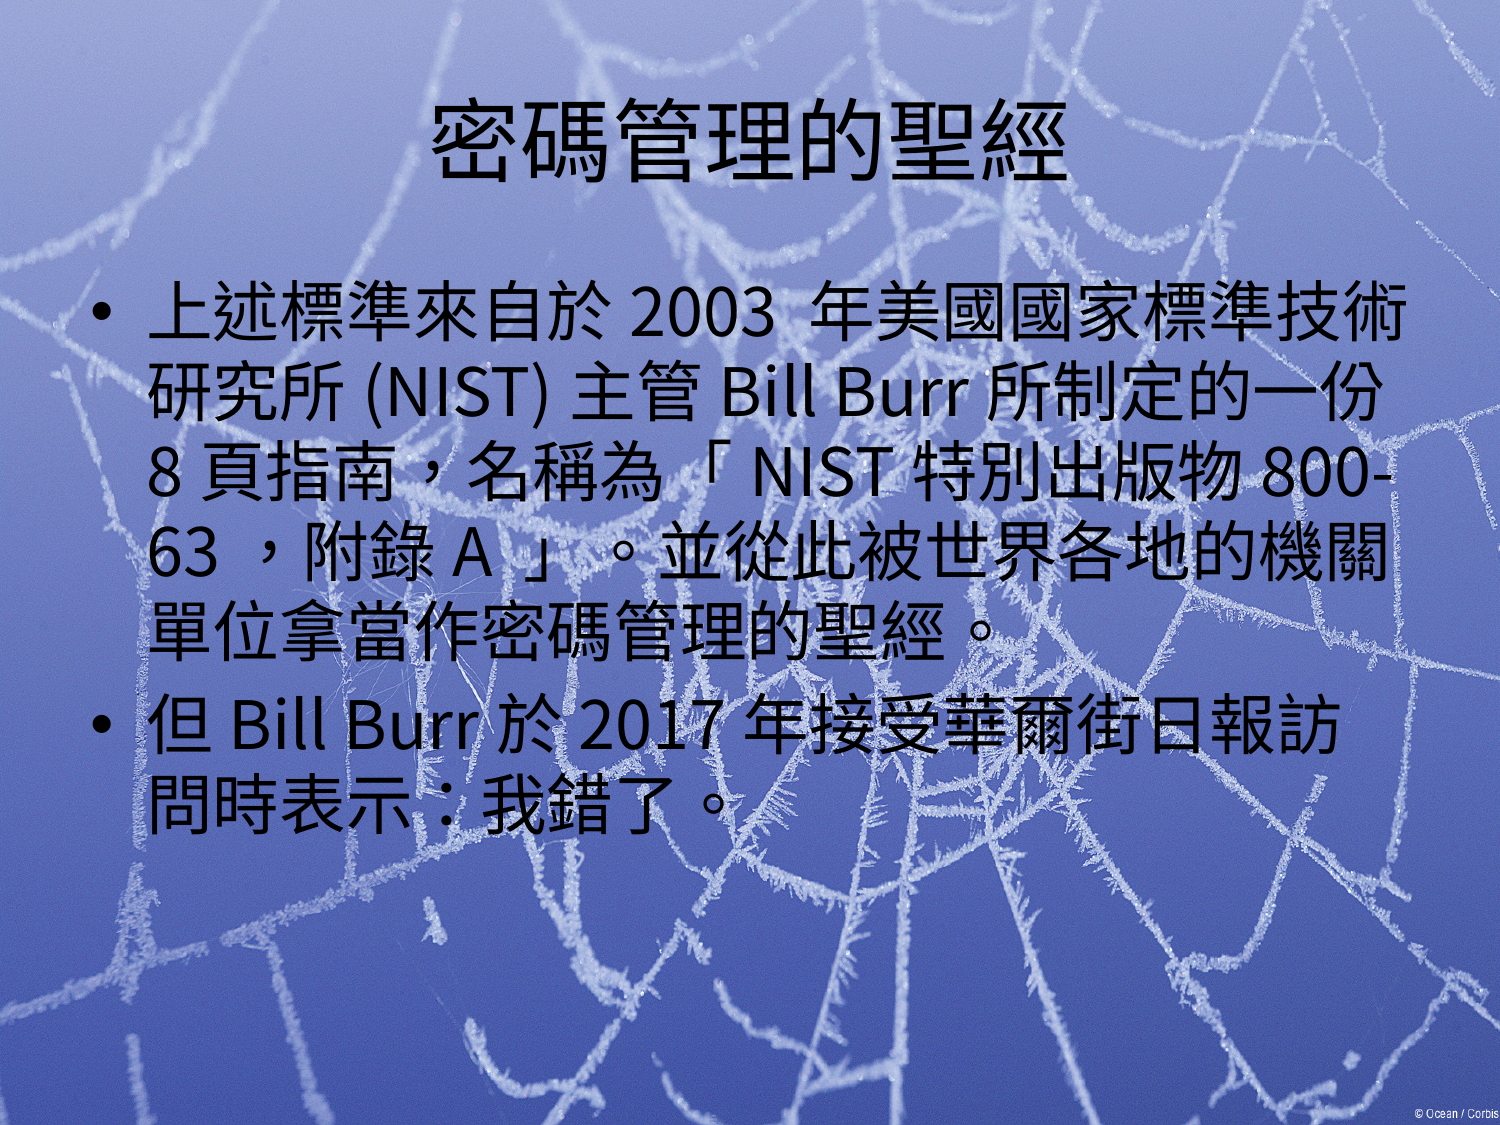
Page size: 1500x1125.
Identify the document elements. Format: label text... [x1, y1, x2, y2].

title 密碼管理的聖經 [75, 45, 1425, 233]
picture [0, 0, 1500, 1125]
list 上述標準來自於2003 年美國國家標準技術研究所(NIST)主管Bill Burr所制定的一份8頁指南，名稱為「NIST特別出版物800-63，附錄A 」。並從此被世界各地的機關單位拿當作密碼管理的聖經。 但Bill Burr於2017年接受華爾街日報訪問時表示：我錯了。 [75, 262, 1425, 1005]
